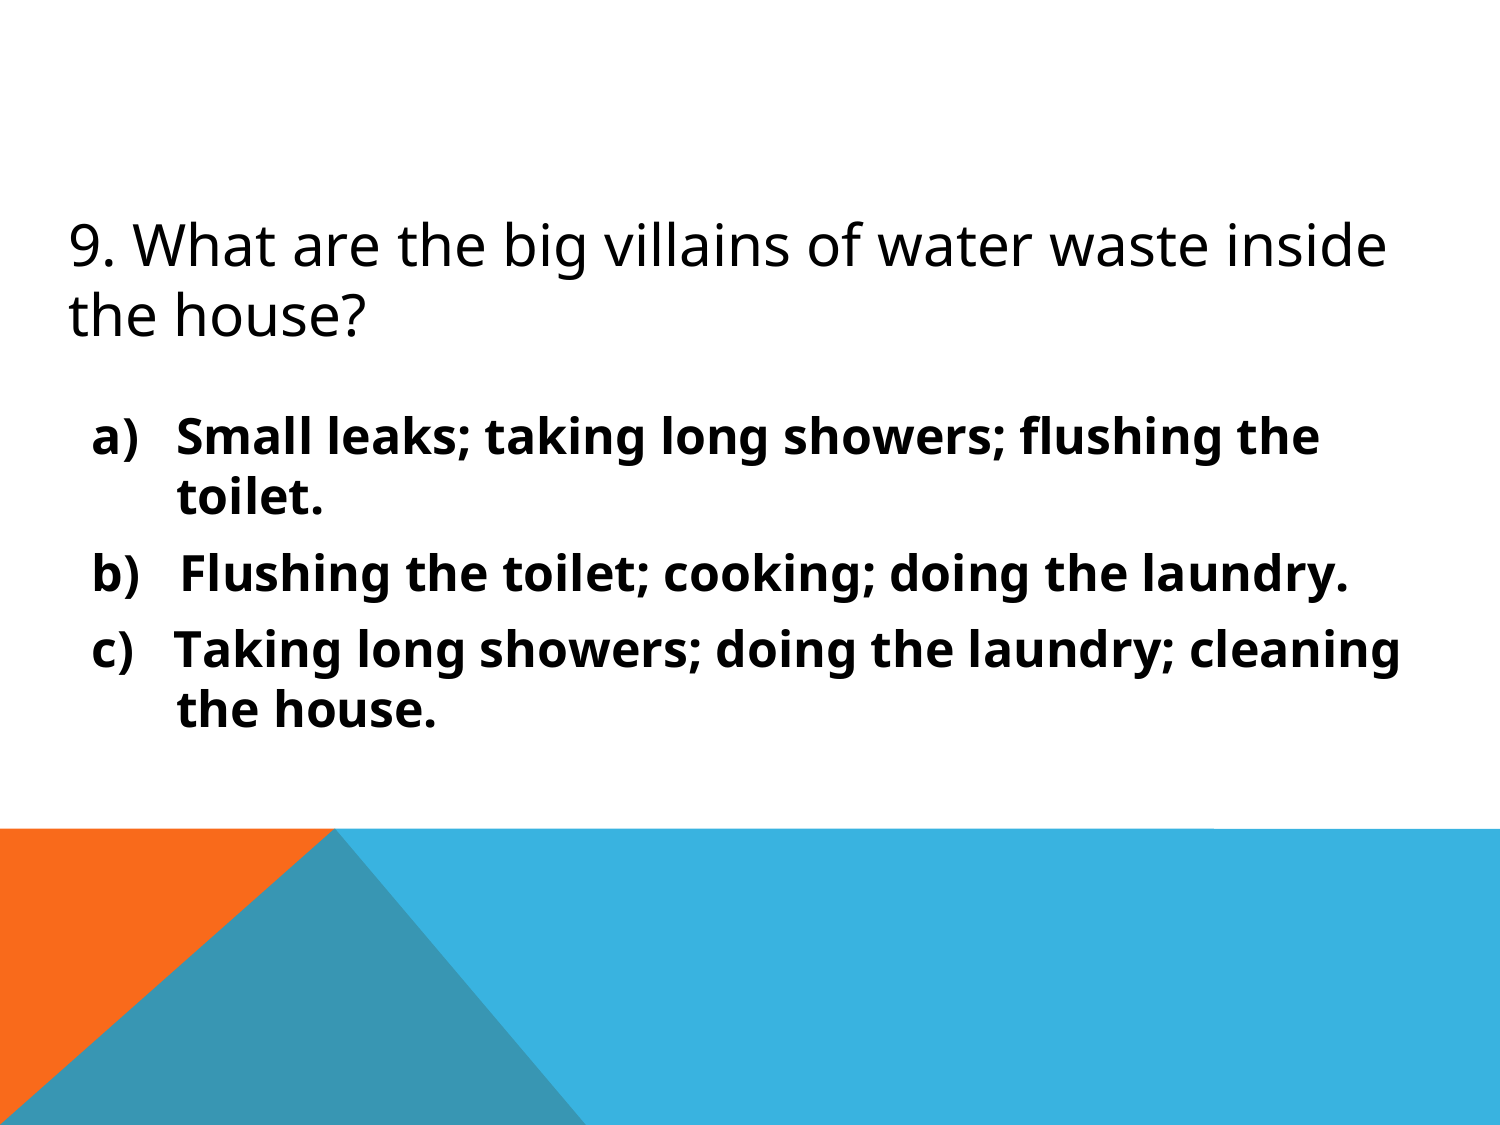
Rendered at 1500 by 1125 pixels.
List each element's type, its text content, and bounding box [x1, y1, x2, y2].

title 9. What are the big villains of water waste inside the house? [53, 184, 1404, 373]
list Small leaks; taking long showers; flushing the toilet. b) Flushing the toilet; cooking; doing the laundry. c) Taking long showers; doing the laundry; cleaning the house. [76, 397, 1427, 982]
